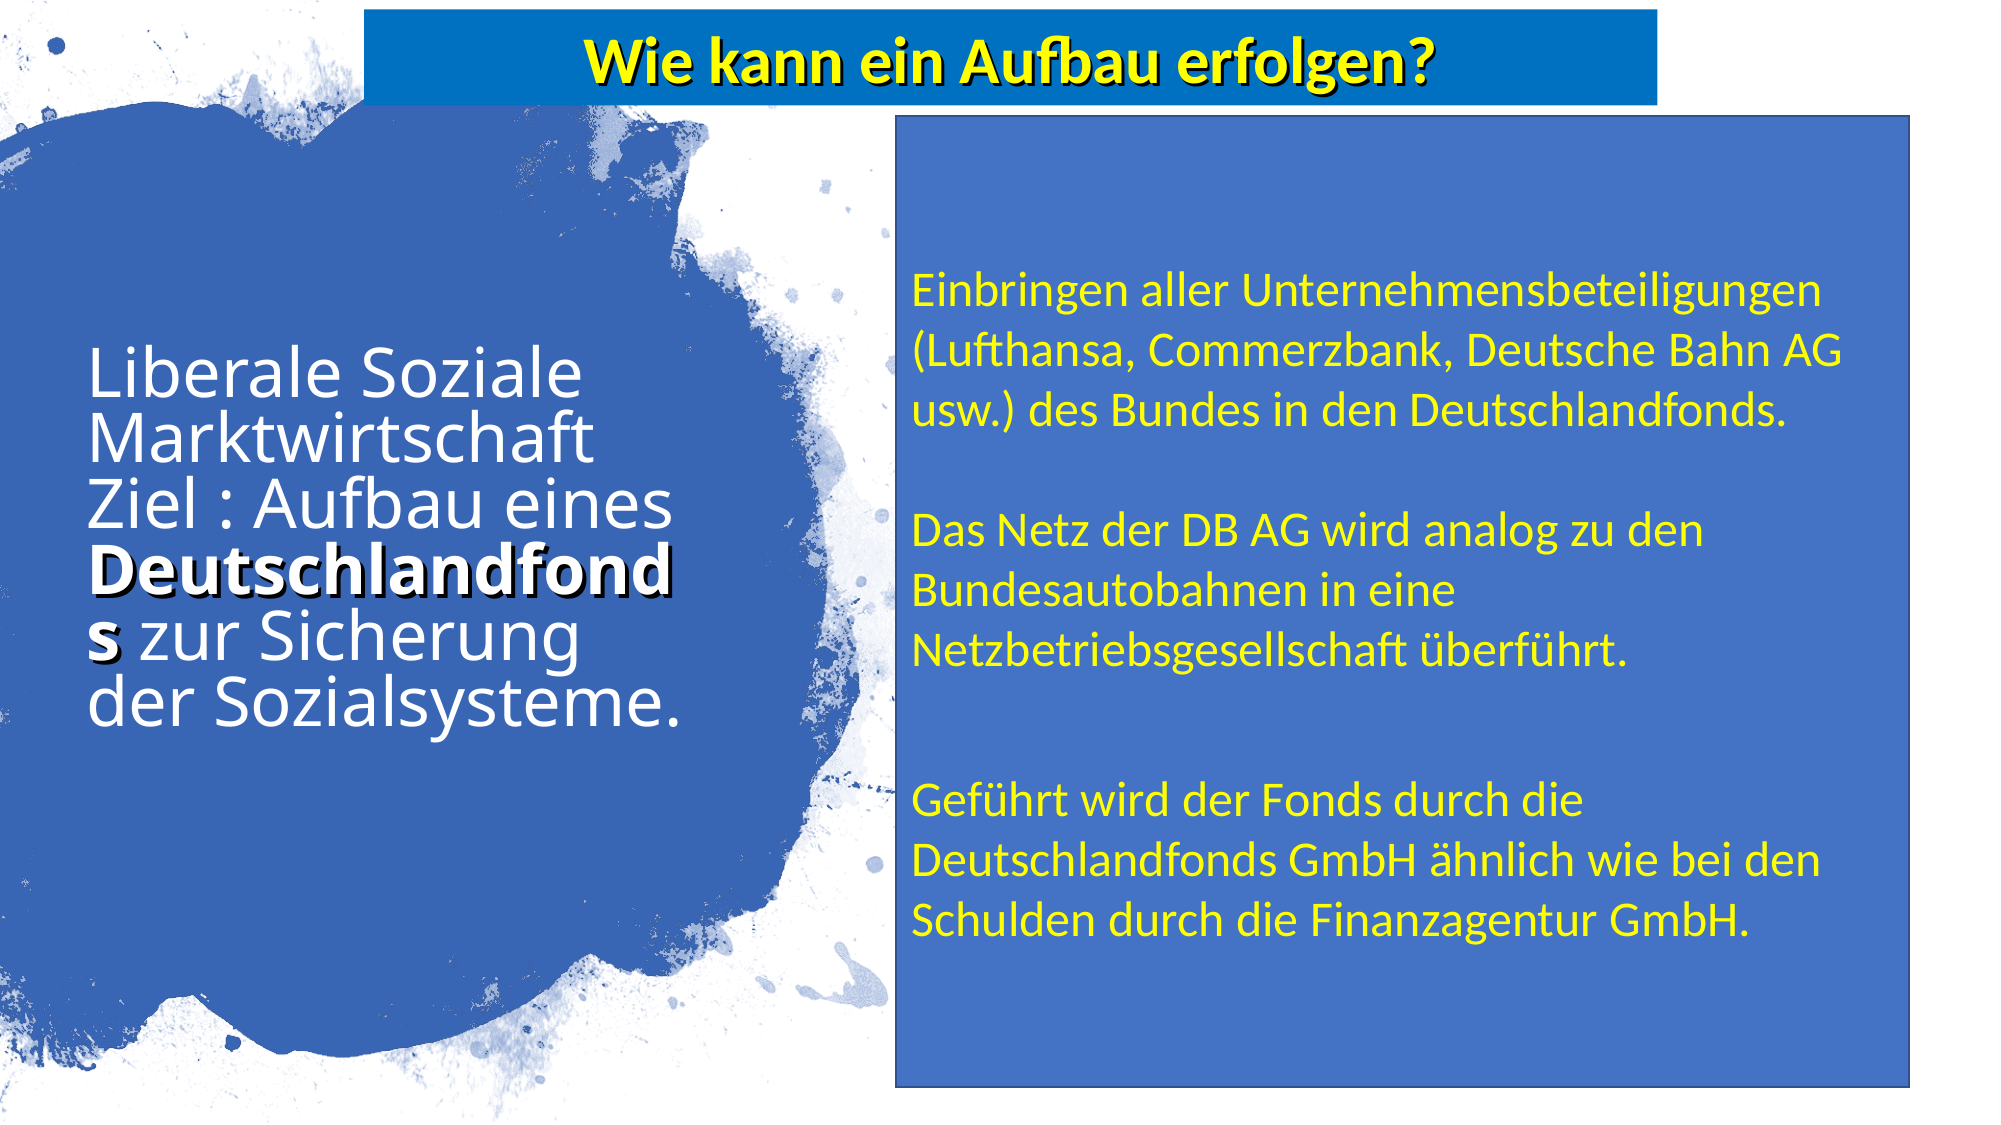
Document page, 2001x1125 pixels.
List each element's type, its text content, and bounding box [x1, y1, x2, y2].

text_box Liberale Soziale Marktwirtschaft Ziel : Aufbau eines Deutschlandfonds zur Sicherung der Sozialsysteme. [71, 336, 707, 790]
picture [0, 0, 2000, 1125]
text_box Einbringen aller Unternehmensbeteiligungen (Lufthansa, Commerzbank, Deutsche Bahn AG usw.) des Bundes in den Deutschlandfonds. Das Netz der DB AG wird analog zu den Bundesautobahnen in eine Netzbetriebsgesellschaft überführt. Geführt wird der Fonds durch die Deutschlandfonds GmbH ähnlich wie bei den Schulden durch die Finanzagentur GmbH. [896, 116, 1909, 1087]
text_box Wie kann ein Aufbau erfolgen? [364, 9, 1658, 106]
